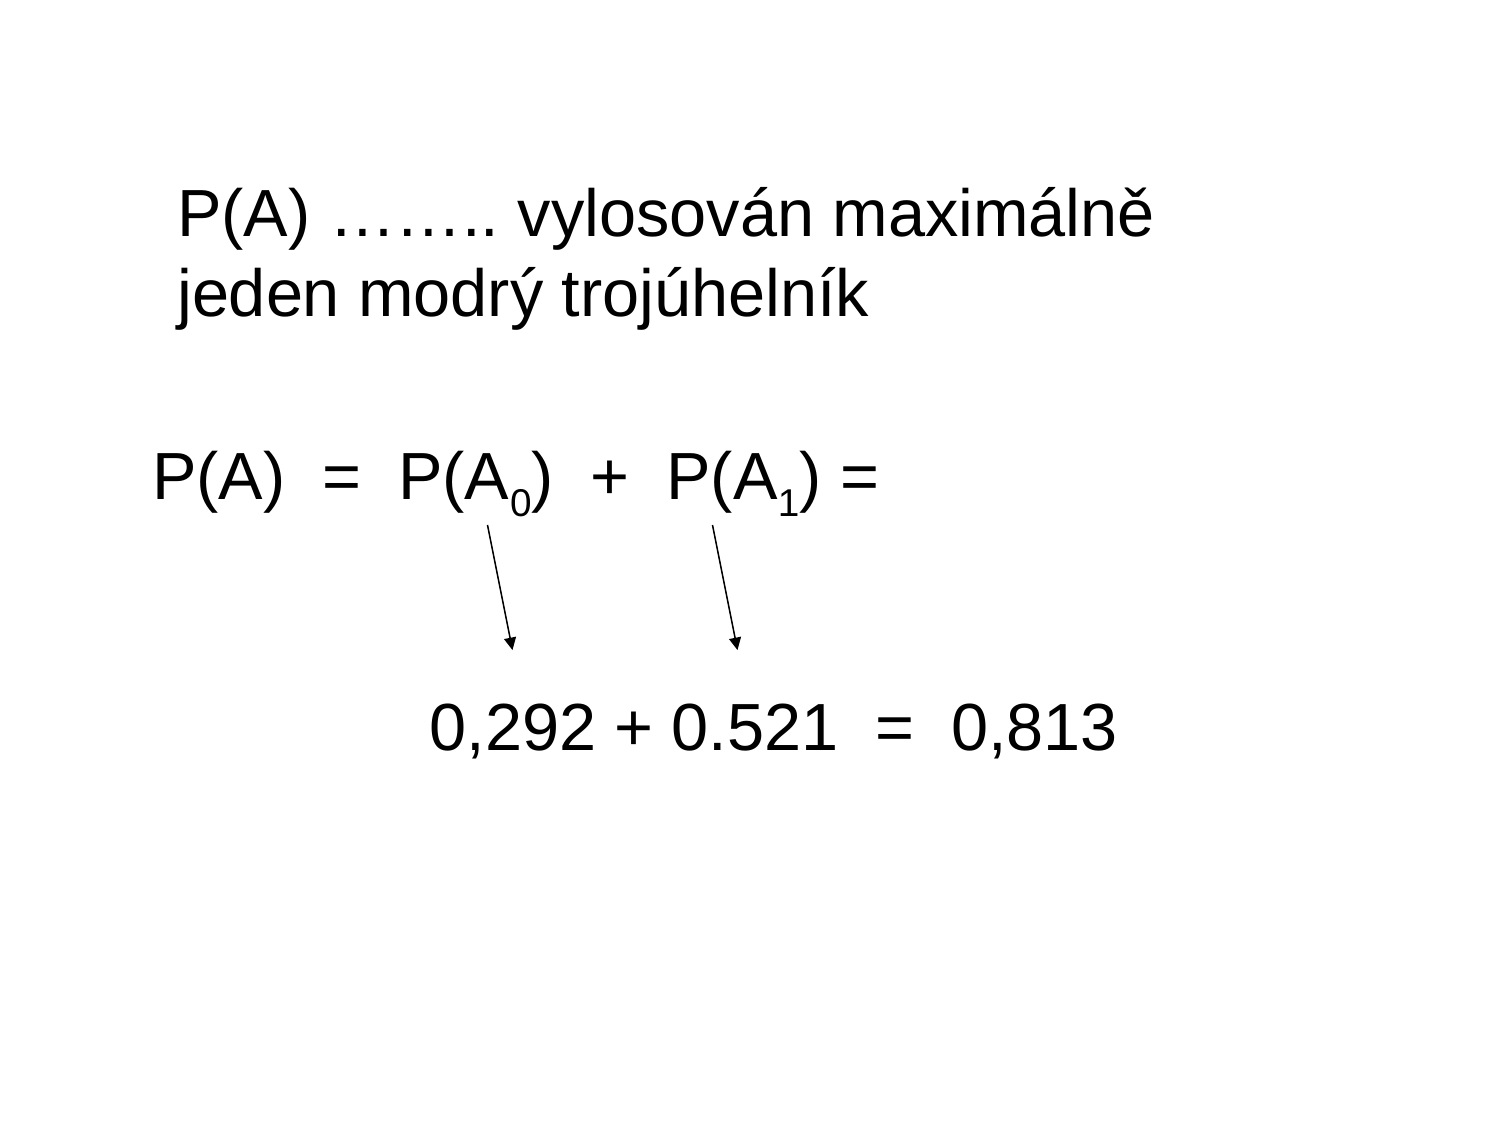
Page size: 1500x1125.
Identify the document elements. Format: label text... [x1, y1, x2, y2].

text_box P(A) …….. vylosován maximálně jeden modrý trojúhelník [162, 162, 1300, 338]
text_box P(A) = P(A0) + P(A1) = 0,292 + 0.521 = 0,813 [137, 425, 1276, 772]
